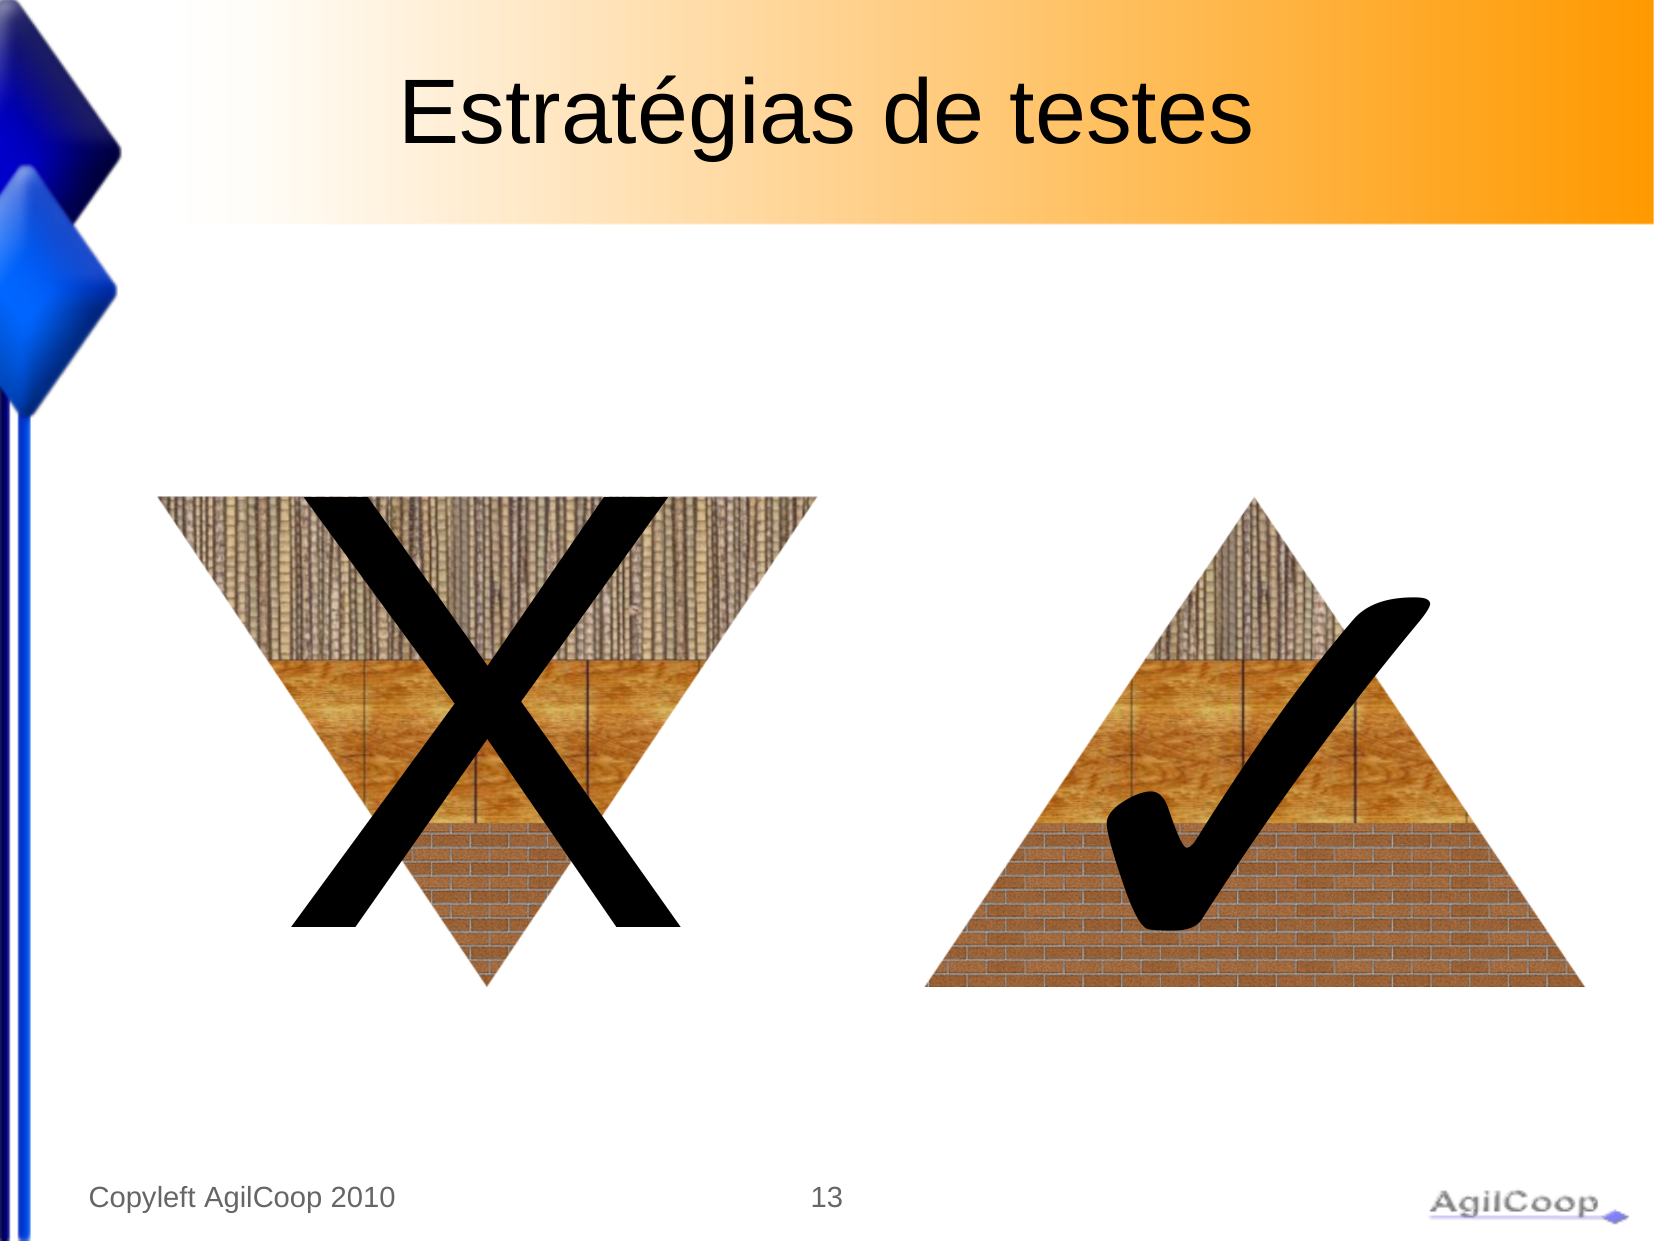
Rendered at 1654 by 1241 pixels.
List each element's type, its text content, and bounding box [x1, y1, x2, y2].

picture [0, 0, 1654, 1241]
text_box X [262, 354, 709, 1088]
title Estratégias de testes [82, 8, 1571, 216]
text_box ✓ [998, 417, 1506, 1152]
